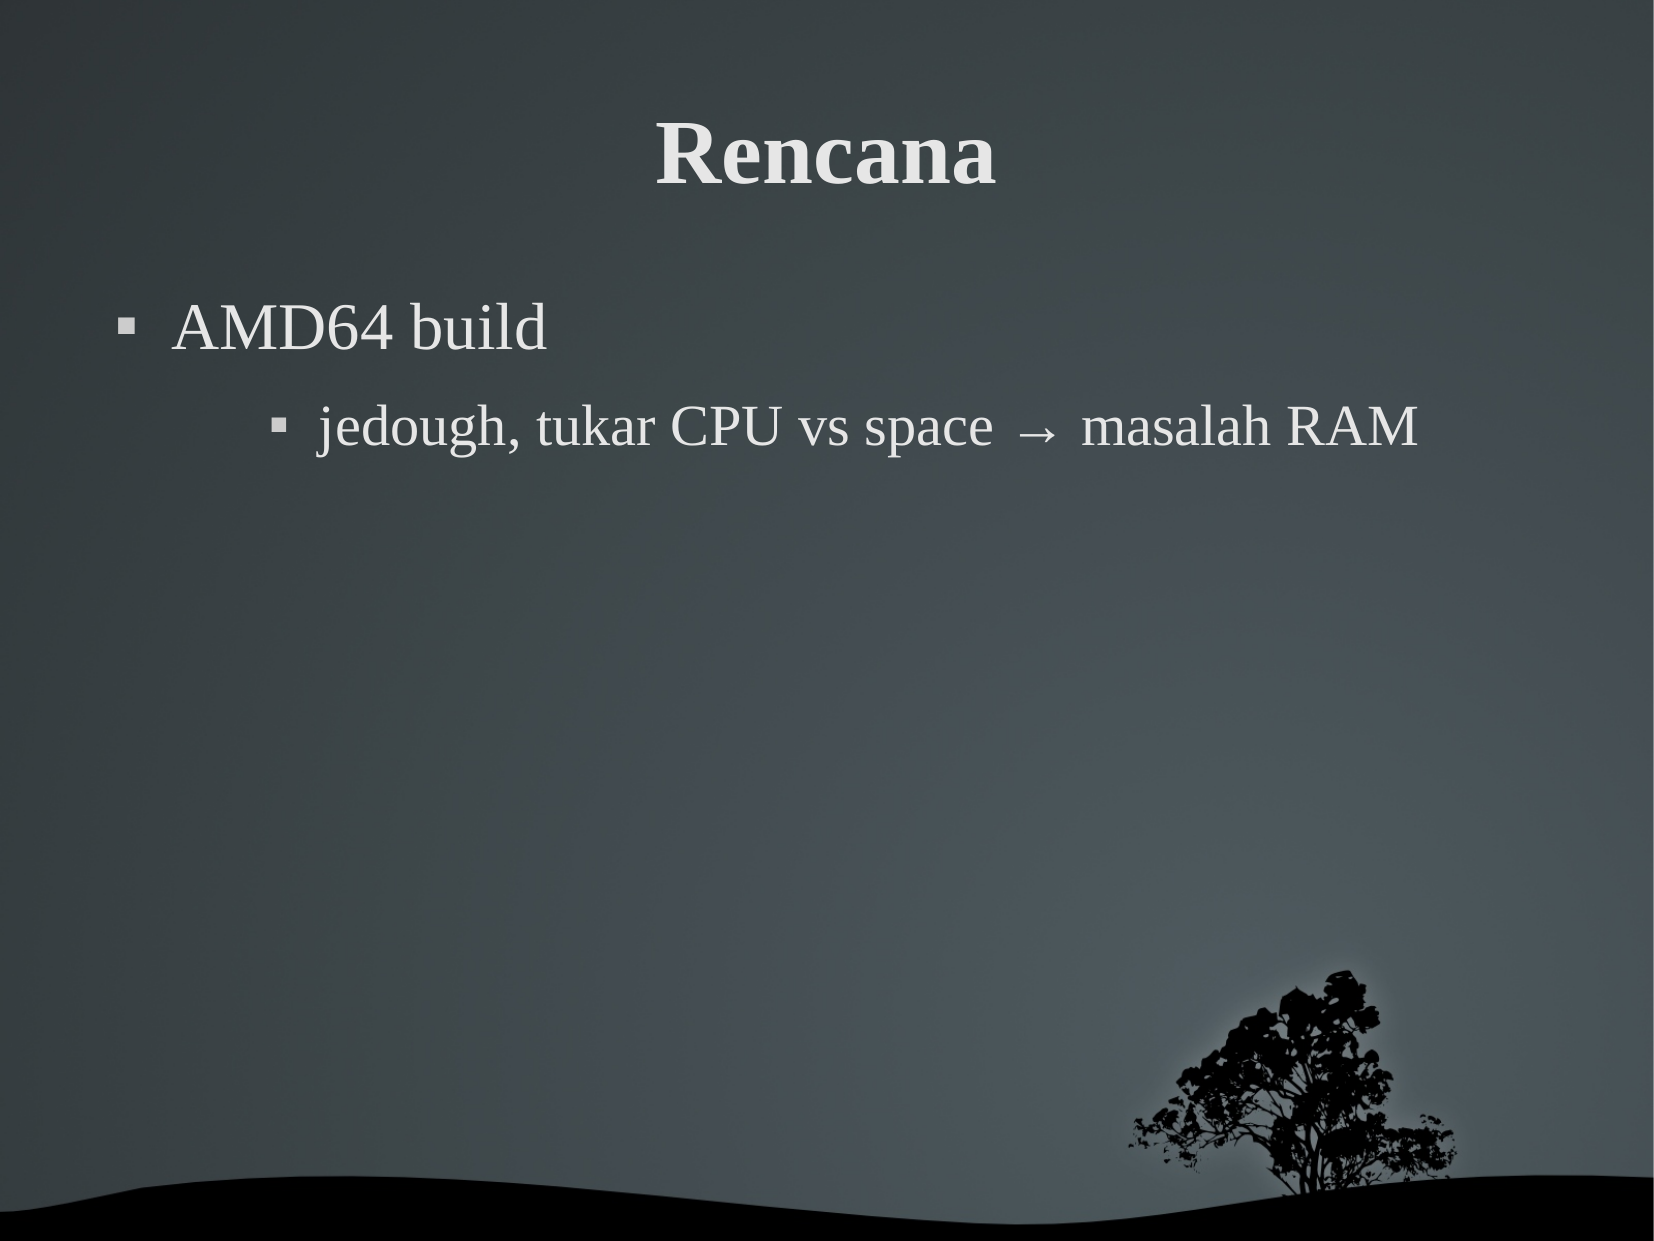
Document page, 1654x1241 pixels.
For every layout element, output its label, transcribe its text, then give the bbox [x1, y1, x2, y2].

list AMD64 build jedough, tukar CPU vs space → masalah RAM [82, 290, 1571, 1094]
picture [0, 0, 1654, 1241]
title Rencana [82, 49, 1571, 257]
